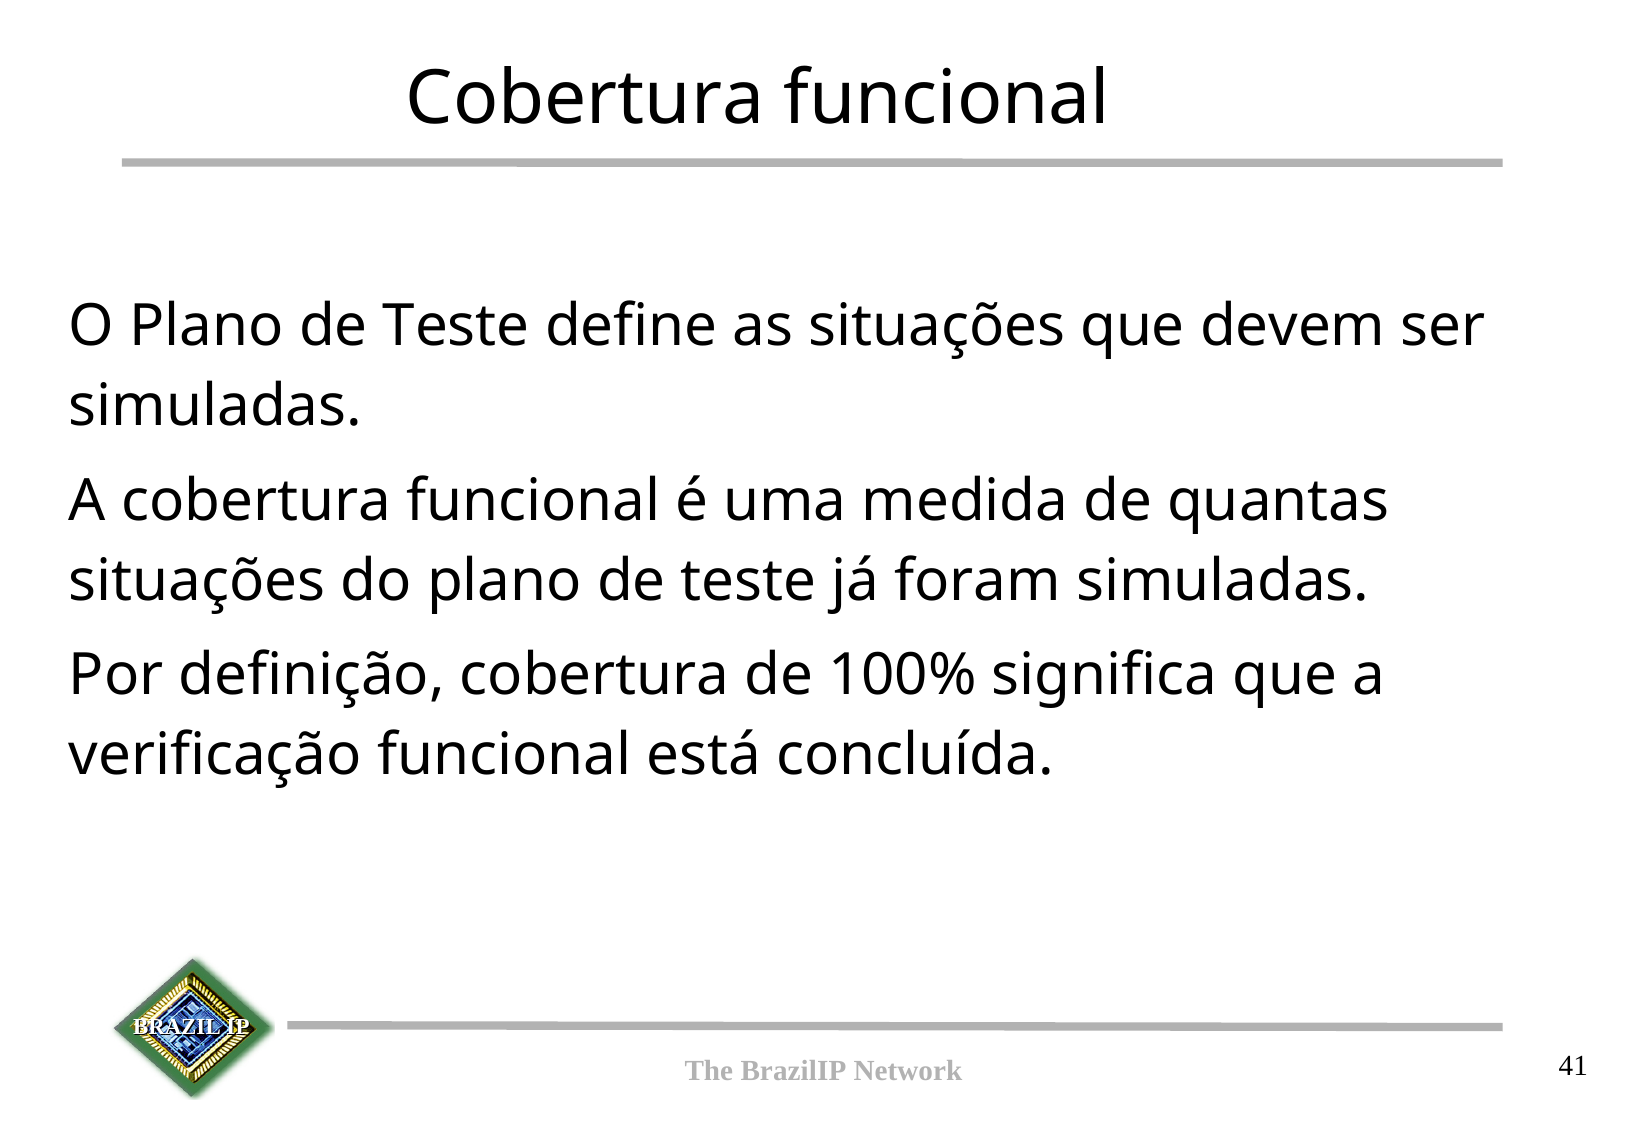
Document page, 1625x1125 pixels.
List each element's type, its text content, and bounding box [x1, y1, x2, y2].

title Cobertura funcional [0, 0, 1517, 188]
list O Plano de Teste define as situações que devem ser simuladas. A cobertura funcional é uma medida de quantas situações do plano de teste já foram simuladas. Por definição, cobertura de 100% significa que a verificação funcional está concluída. [54, 275, 1571, 1001]
picture [108, 1001, 275, 1100]
